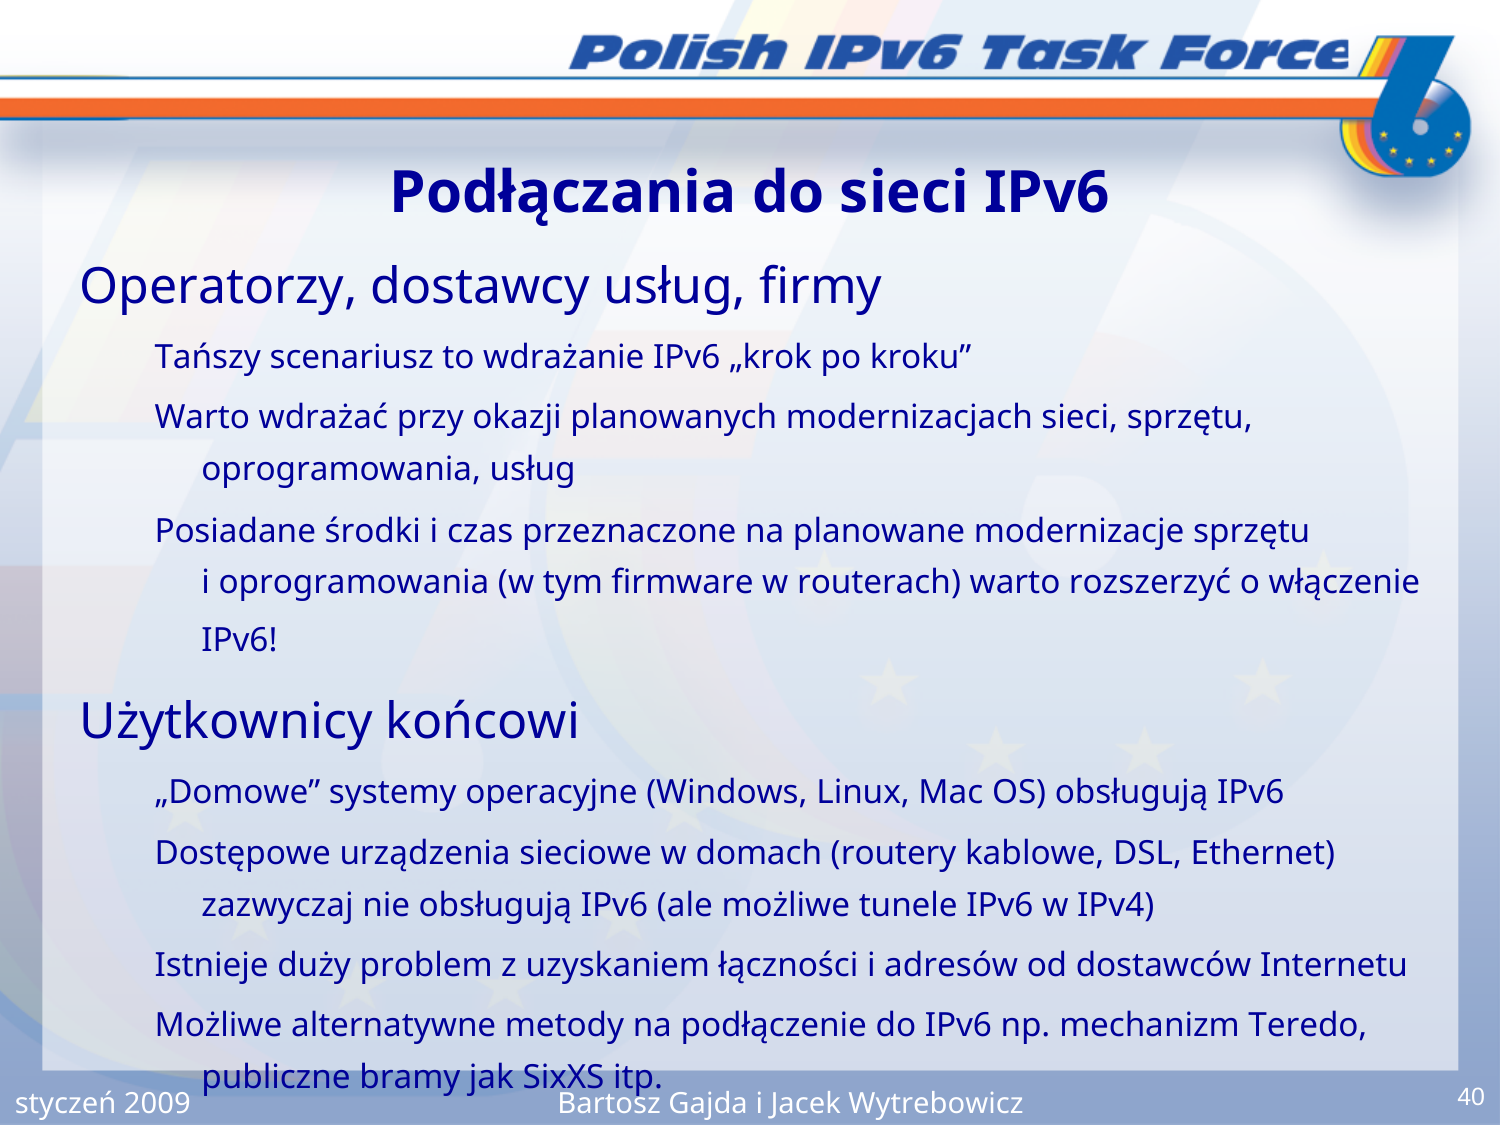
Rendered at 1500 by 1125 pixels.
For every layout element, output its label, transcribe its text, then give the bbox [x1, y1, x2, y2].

list Operatorzy, dostawcy usług, firmy Tańszy scenariusz to wdrażanie IPv6 „krok po kroku” Warto wdrażać przy okazji planowanych modernizacjach sieci, sprzętu, oprogramowania, usług Posiadane środki i czas przeznaczone na planowane modernizacje sprzętu i oprogramowania (w tym firmware w routerach) warto rozszerzyć o włączenie IPv6! Użytkownicy końcowi „Domowe” systemy operacyjne (Windows, Linux, Mac OS) obsługują IPv6 Dostępowe urządzenia sieciowe w domach (routery kablowe, DSL, Ethernet) zazwyczaj nie obsługują IPv6 (ale możliwe tunele IPv6 w IPv4) Istnieje duży problem z uzyskaniem łączności i adresów od dostawców Internetu Możliwe alternatywne metody na podłączenie do IPv6 np. mechanizm Teredo, publiczne bramy jak SixXS itp. [64, 231, 1459, 1068]
picture [0, 0, 1500, 1125]
title Podłączania do sieci IPv6 [112, 113, 1388, 231]
